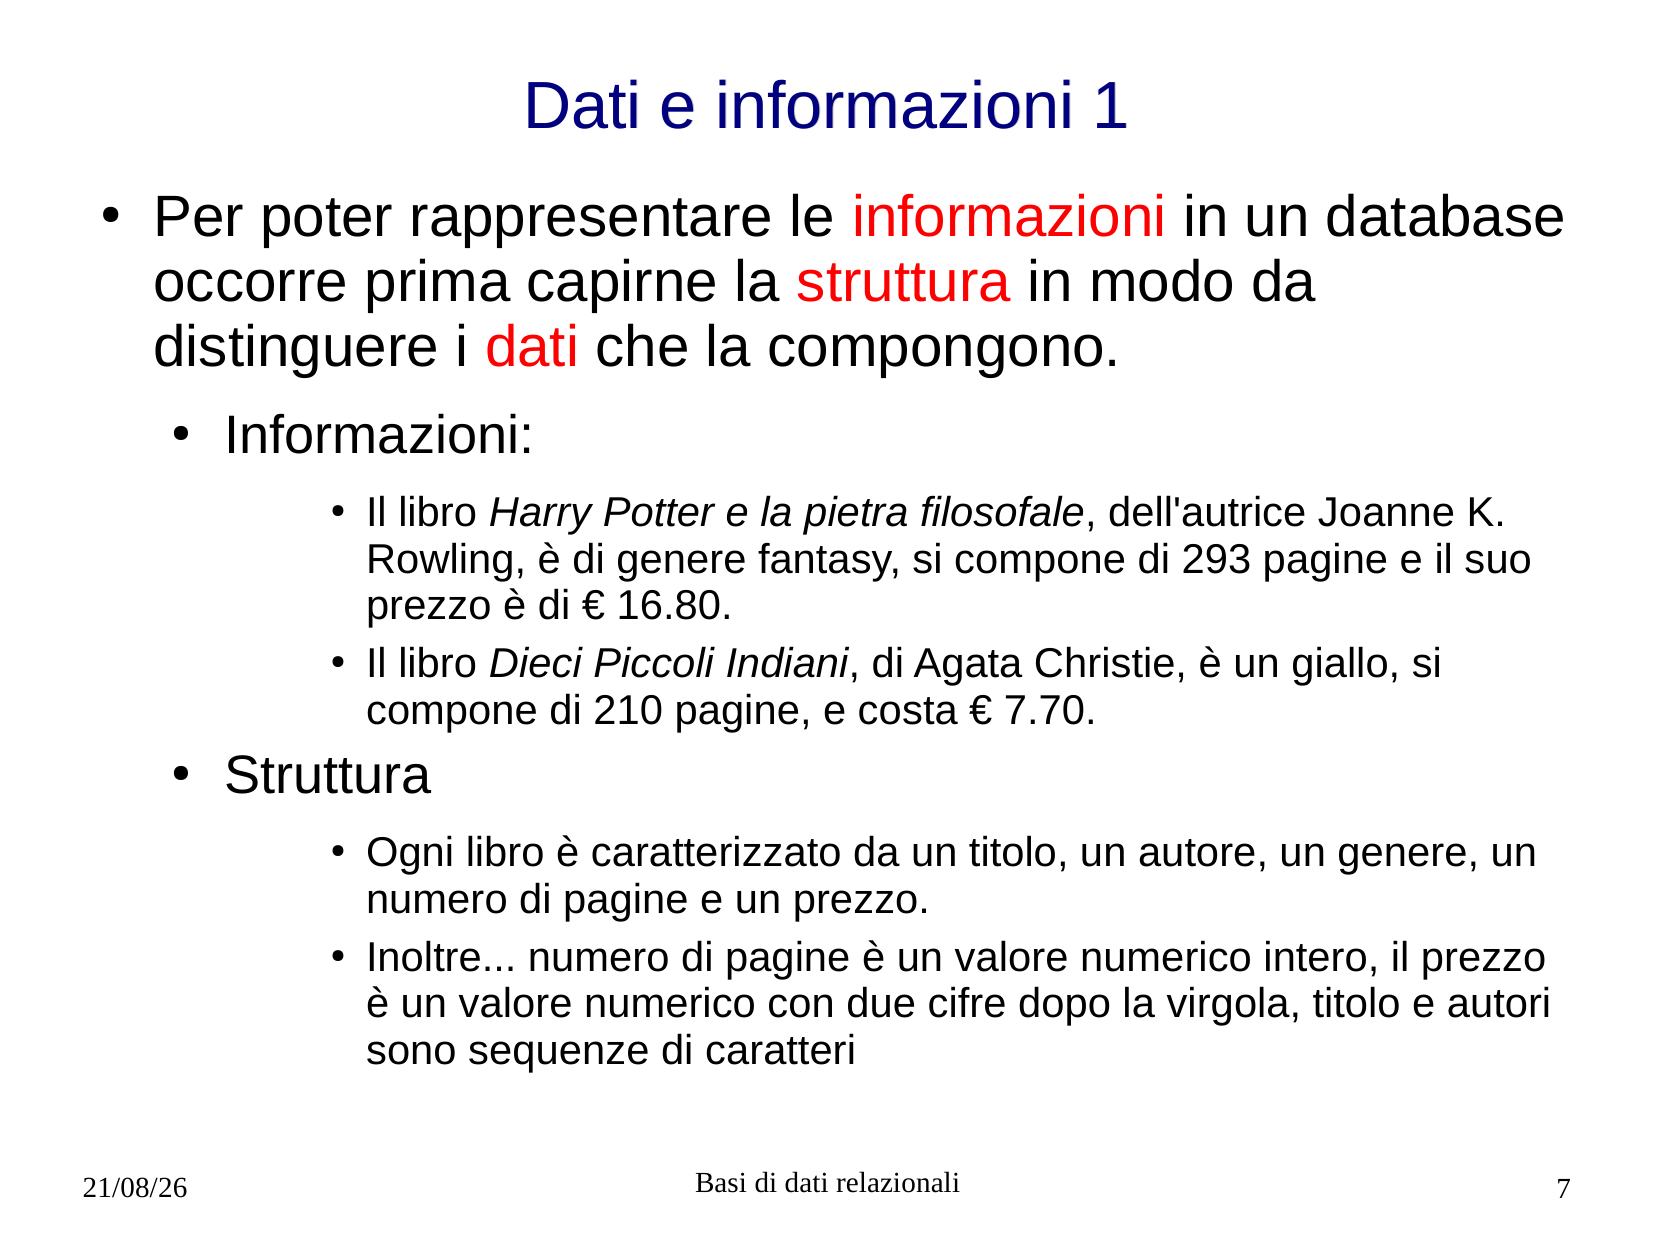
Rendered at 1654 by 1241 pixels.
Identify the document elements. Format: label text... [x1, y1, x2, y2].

list Per poter rappresentare le informazioni in un database occorre prima capirne la struttura in modo da distinguere i dati che la compongono. Informazioni: Il libro Harry Potter e la pietra filosofale, dell'autrice Joanne K. Rowling, è di genere fantasy, si compone di 293 pagine e il suo prezzo è di € 16.80. Il libro Dieci Piccoli Indiani, di Agata Christie, è un giallo, si compone di 210 pagine, e costa € 7.70. Struttura Ogni libro è caratterizzato da un titolo, un autore, un genere, un numero di pagine e un prezzo. Inoltre... numero di pagine è un valore numerico intero, il prezzo è un valore numerico con due cifre dopo la virgola, titolo e autori sono sequenze di caratteri [82, 183, 1571, 1130]
title Dati e informazioni 1 [82, 49, 1571, 161]
